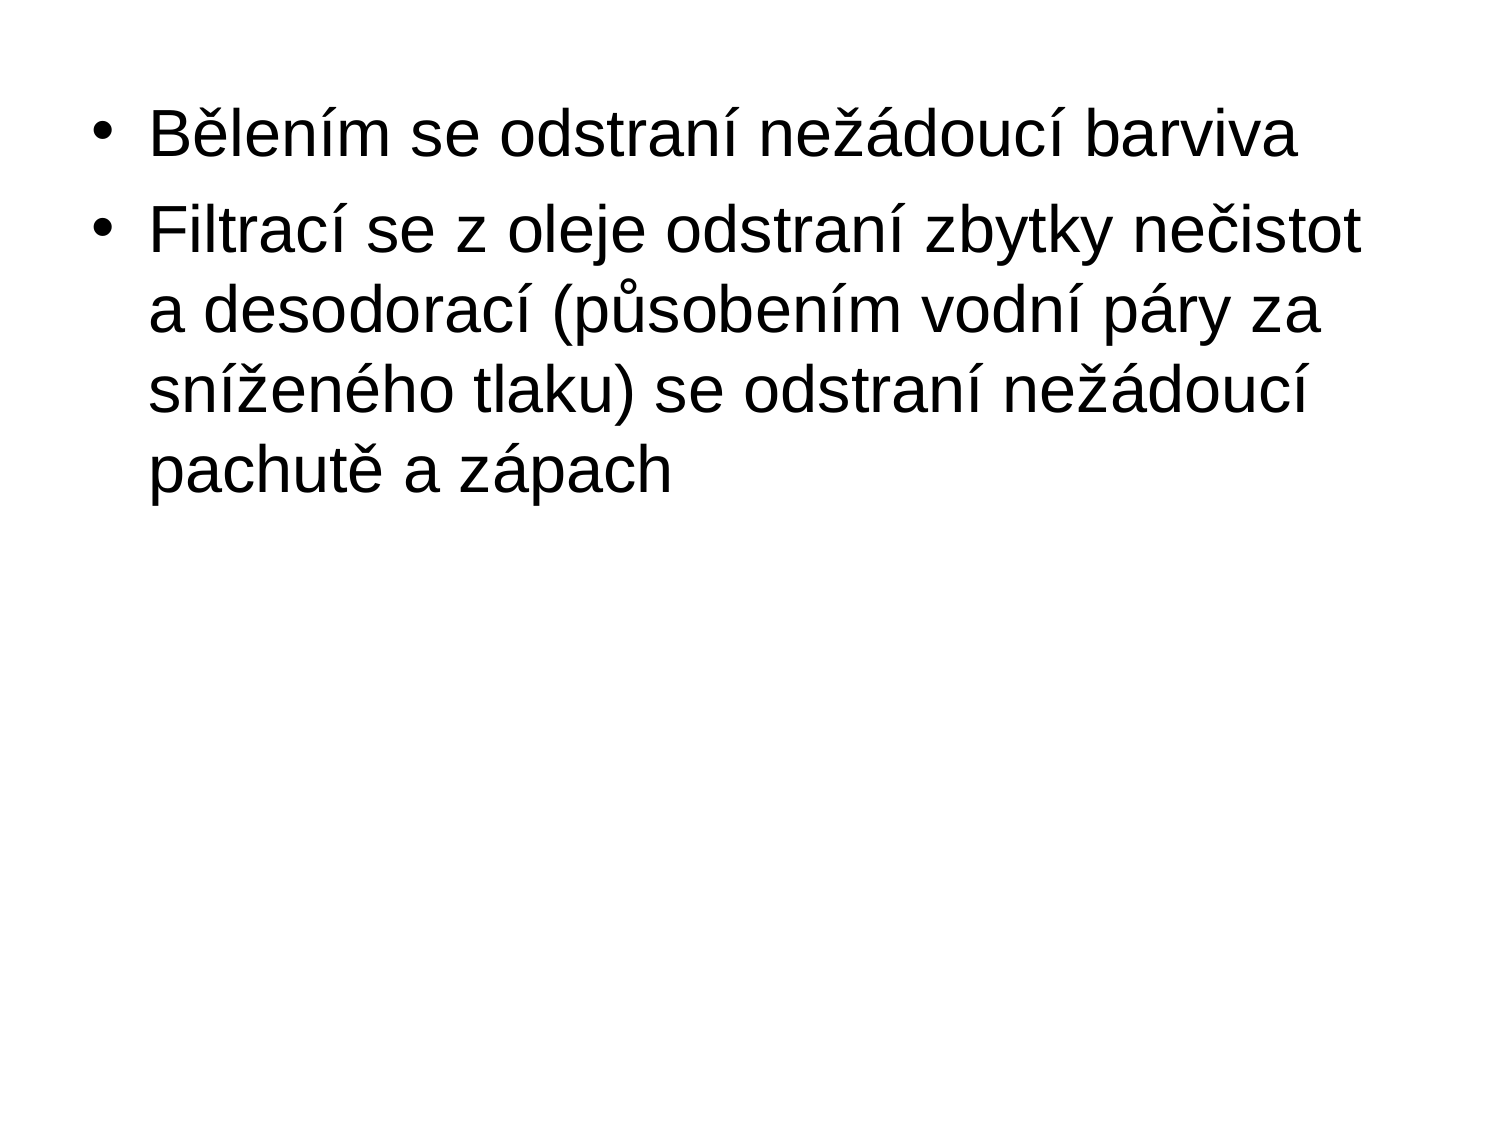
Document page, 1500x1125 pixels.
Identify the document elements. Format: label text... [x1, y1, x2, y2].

list Bělením se odstraní nežádoucí barviva Filtrací se z oleje odstraní zbytky nečistot a desodorací (působením vodní páry za sníženého tlaku) se odstraní nežádoucí pachutě a zápach [76, 81, 1427, 1010]
